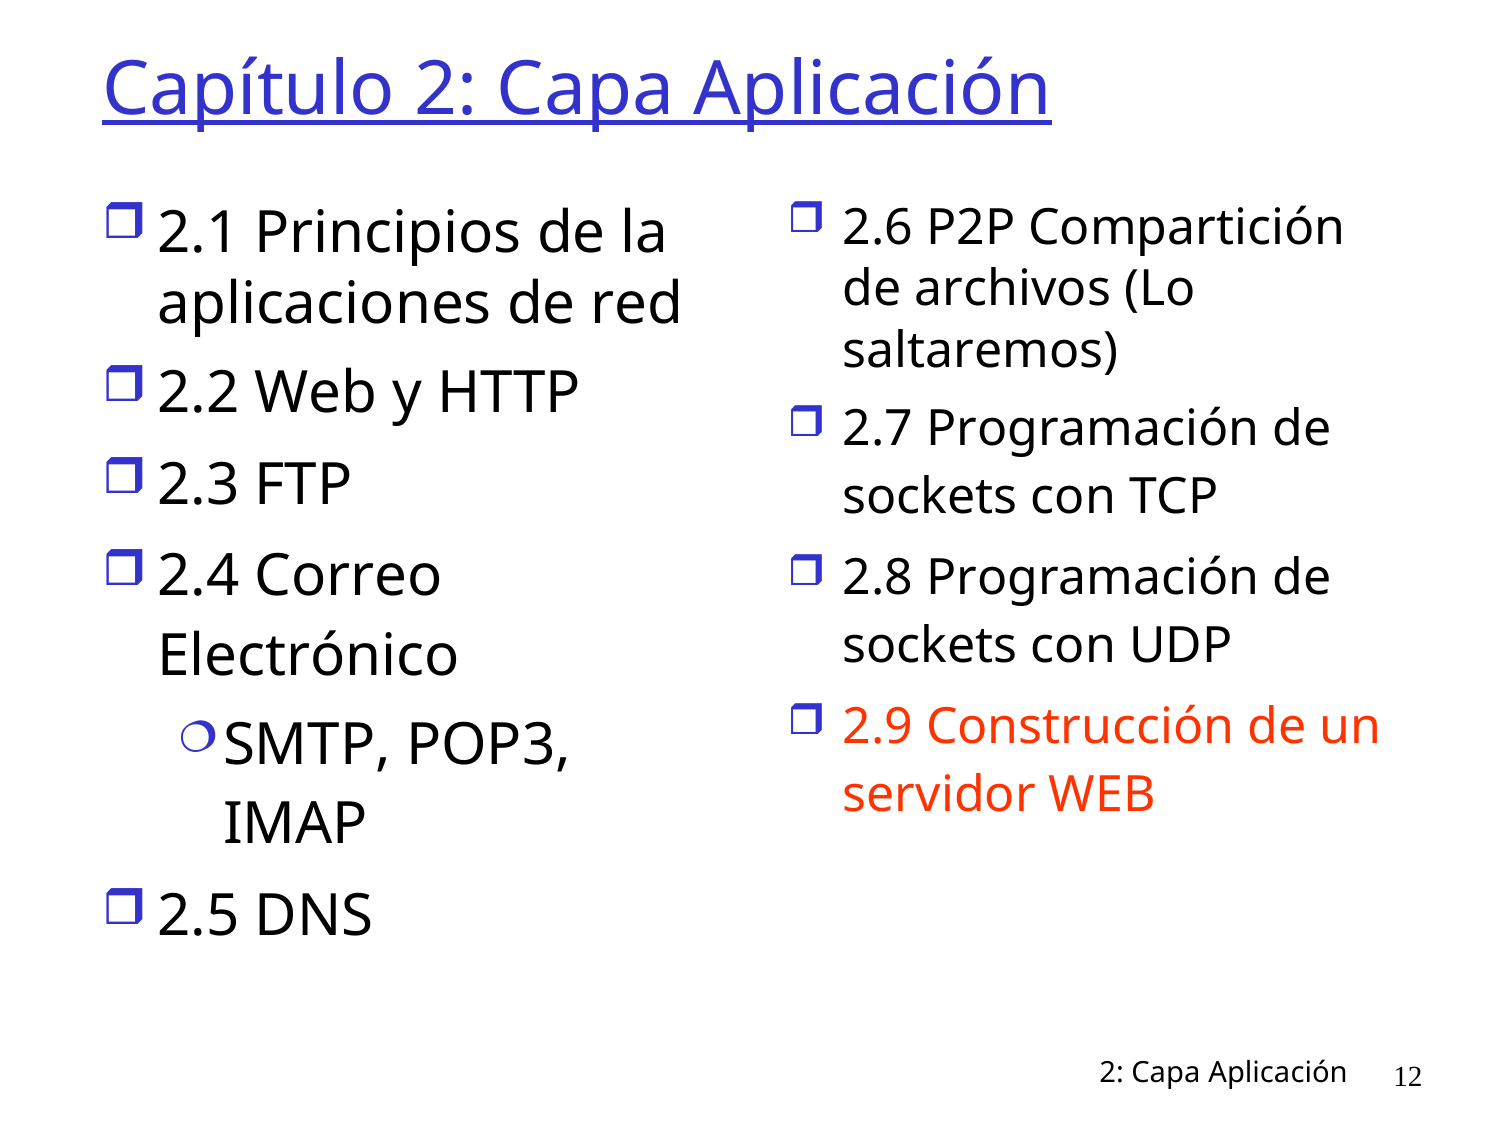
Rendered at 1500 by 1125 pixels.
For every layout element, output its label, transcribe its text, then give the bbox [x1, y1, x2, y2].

list 2.6 P2P Compartición de archivos (Lo saltaremos)‏ 2.7 Programación de sockets con TCP 2.8 Programación de sockets con UDP 2.9 Construcción de un servidor WEB [772, 187, 1426, 1066]
list 2.1 Principios de la aplicaciones de red 2.2 Web y HTTP 2.3 FTP 2.4 Correo Electrónico SMTP, POP3, IMAP 2.5 DNS [87, 187, 741, 1066]
title Capítulo 2: Capa Aplicación [87, 15, 1426, 158]
